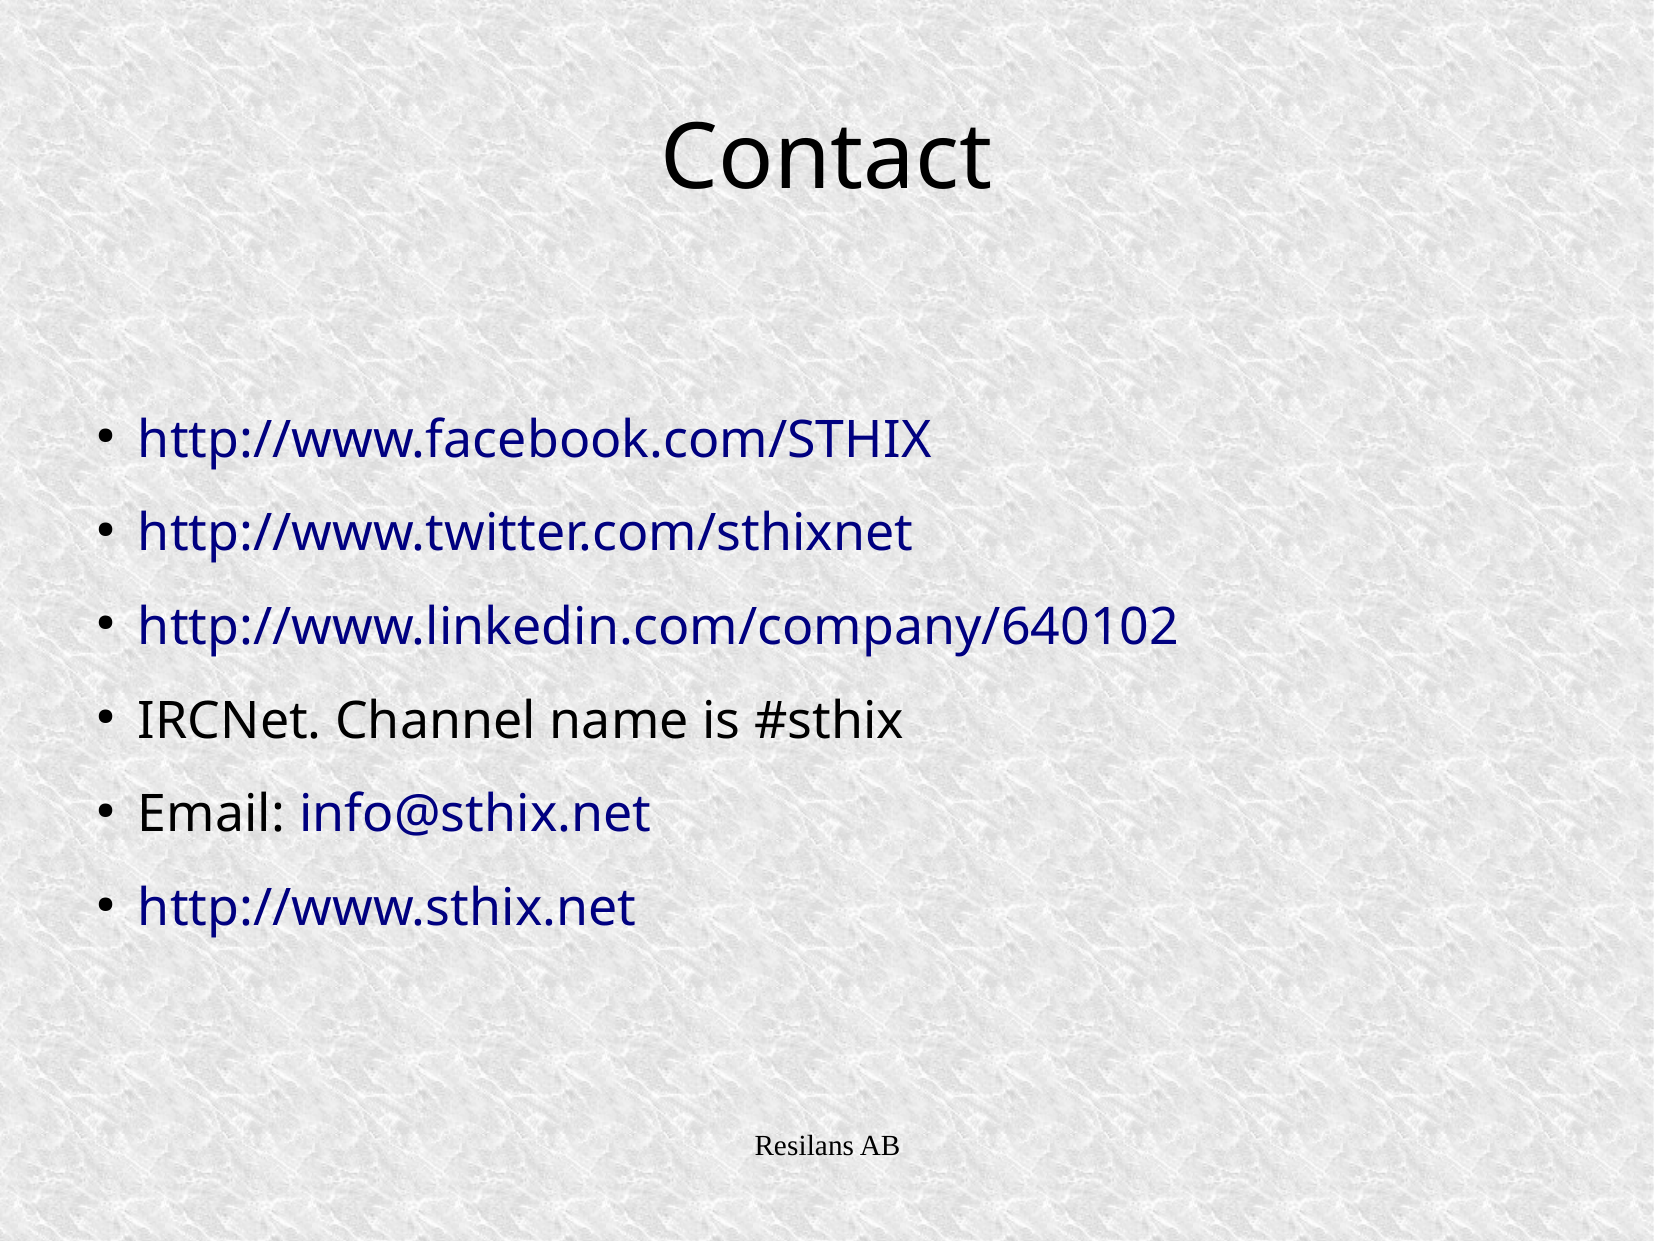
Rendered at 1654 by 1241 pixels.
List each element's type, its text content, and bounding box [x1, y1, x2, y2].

list http://www.facebook.com/STHIX http://www.twitter.com/sthixnet http://www.linkedin.com/company/640102 IRCNet. Channel name is #sthix Email: info@sthix.net http://www.sthix.net [82, 401, 1571, 945]
title Contact [82, 49, 1571, 257]
picture [0, 0, 1654, 1241]
